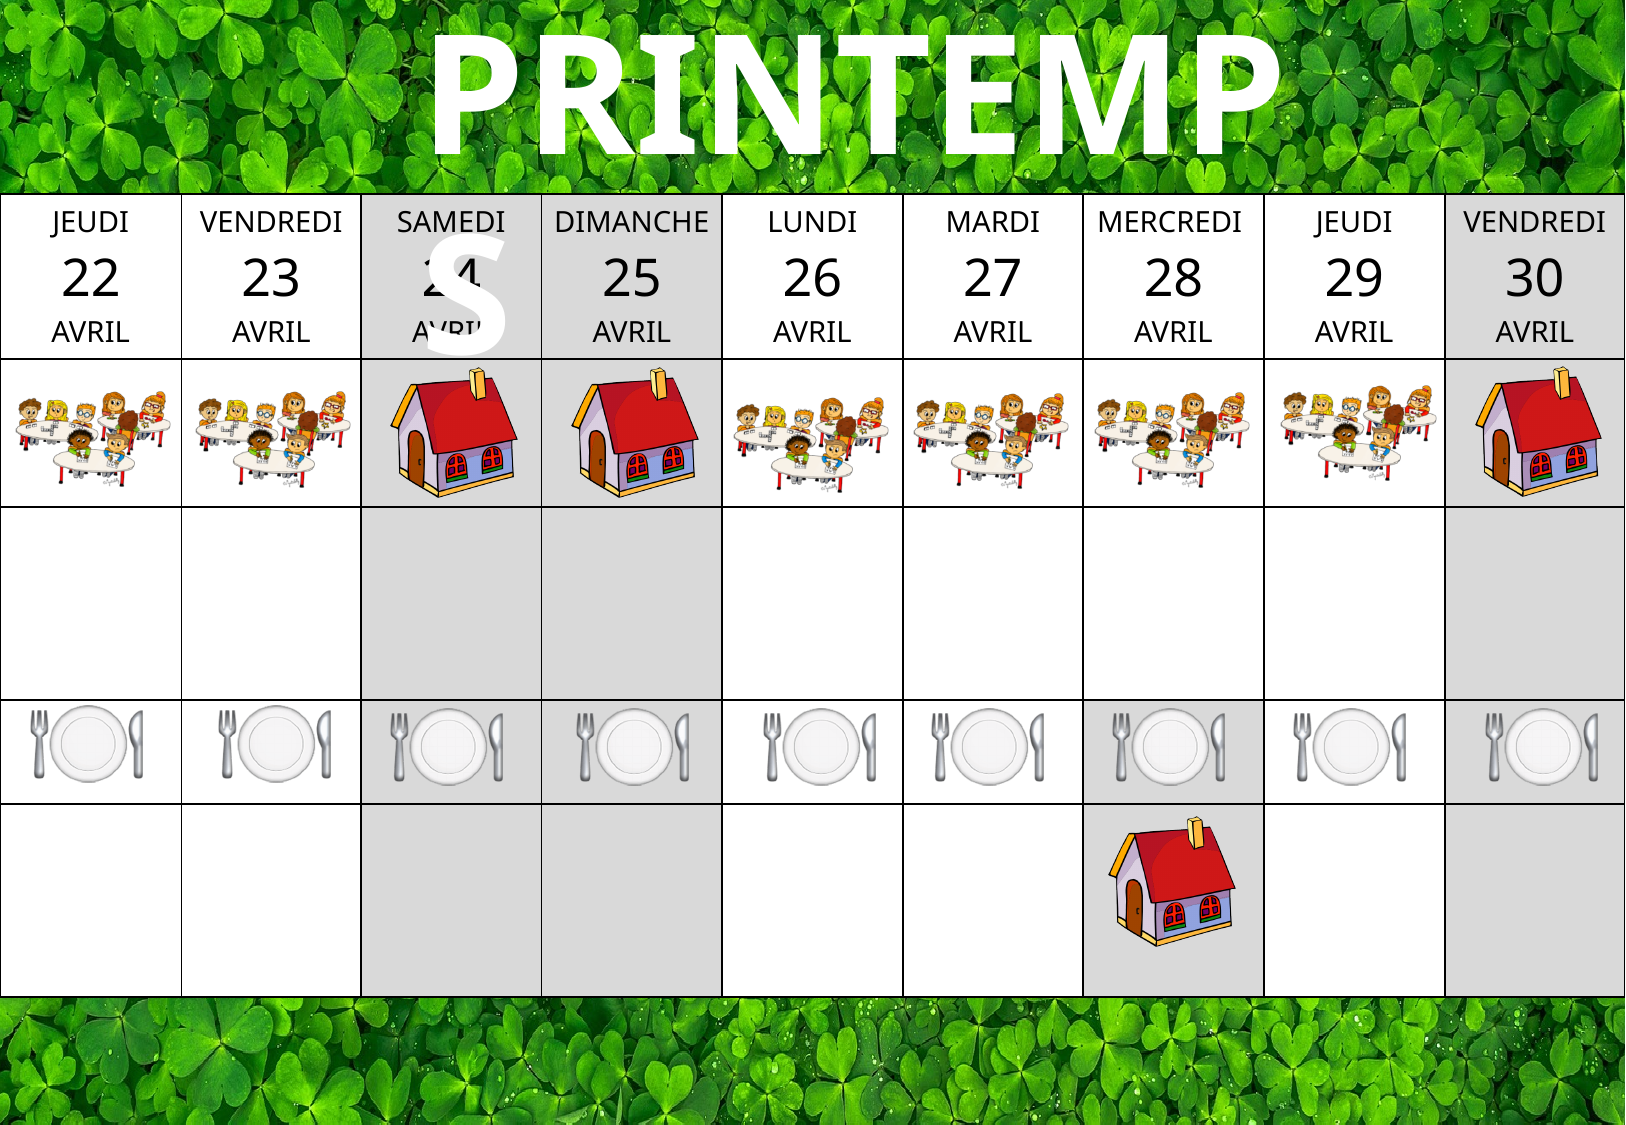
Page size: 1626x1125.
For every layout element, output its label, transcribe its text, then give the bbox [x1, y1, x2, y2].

table_cell [1, 508, 181, 699]
picture [1363, 0, 1625, 193]
table_cell [1084, 805, 1263, 996]
table_cell [1446, 805, 1624, 996]
picture [0, 0, 413, 193]
table_cell [880, 701, 902, 803]
table_cell [1048, 701, 1082, 803]
picture [1094, 395, 1251, 493]
table_cell [542, 508, 721, 699]
table_cell [182, 805, 360, 996]
table_cell [904, 508, 1082, 699]
table_cell [904, 701, 927, 803]
table_cell [1265, 701, 1289, 803]
table_cell [507, 701, 541, 803]
table_header VENDREDI 23 AVRIL [182, 195, 360, 358]
table_cell [182, 701, 214, 803]
table_cell [1084, 395, 1263, 506]
picture [913, 395, 1070, 493]
table_cell [335, 701, 360, 803]
table_header VENDREDI 30 AVRIL [1446, 195, 1624, 358]
picture [1108, 816, 1236, 947]
picture [733, 395, 890, 497]
table_cell [723, 805, 902, 996]
table_cell [362, 805, 541, 996]
table_cell [542, 395, 721, 506]
text_box PRINTEMPS [413, 0, 1363, 395]
picture [572, 686, 693, 807]
picture [0, 998, 1625, 1125]
picture [195, 385, 352, 492]
picture [571, 395, 699, 498]
picture [214, 683, 335, 804]
table_cell [362, 508, 541, 699]
table_cell [1, 701, 26, 803]
picture [1475, 366, 1602, 497]
table_cell [723, 395, 902, 506]
table_cell [1, 360, 181, 506]
table_header JEUDI 22 AVRIL [1, 195, 181, 358]
table_cell [1, 805, 181, 996]
picture [386, 686, 507, 807]
table_cell [1229, 701, 1263, 803]
table_cell [542, 805, 721, 996]
table_cell [1410, 701, 1444, 803]
table_cell [182, 360, 360, 506]
table_cell [904, 805, 1082, 996]
table_cell [723, 701, 759, 803]
table_header SAMEDI 24 AVRIL [362, 195, 413, 358]
table_cell [147, 701, 181, 803]
picture [1280, 379, 1438, 485]
picture [1481, 686, 1602, 807]
picture [26, 683, 147, 804]
picture [759, 686, 880, 807]
picture [1108, 686, 1229, 807]
table_cell [1602, 701, 1624, 803]
picture [390, 367, 518, 498]
table_cell [362, 360, 541, 506]
table_cell [1265, 805, 1444, 996]
table_cell [693, 701, 721, 803]
table_cell [1446, 701, 1481, 803]
picture [927, 686, 1048, 807]
table_cell [542, 701, 572, 803]
table_cell [1265, 360, 1444, 506]
table_cell [1446, 508, 1624, 699]
picture [15, 385, 172, 491]
picture [1289, 686, 1410, 807]
table_cell [904, 395, 1082, 506]
table_cell [182, 508, 360, 699]
table_cell [723, 508, 902, 699]
table_header JEUDI 29 AVRIL [1363, 195, 1444, 358]
table_cell [1084, 701, 1108, 803]
table_cell [1265, 508, 1444, 699]
table_cell [1084, 508, 1263, 699]
table_cell [1446, 360, 1624, 506]
table_cell [362, 701, 386, 803]
